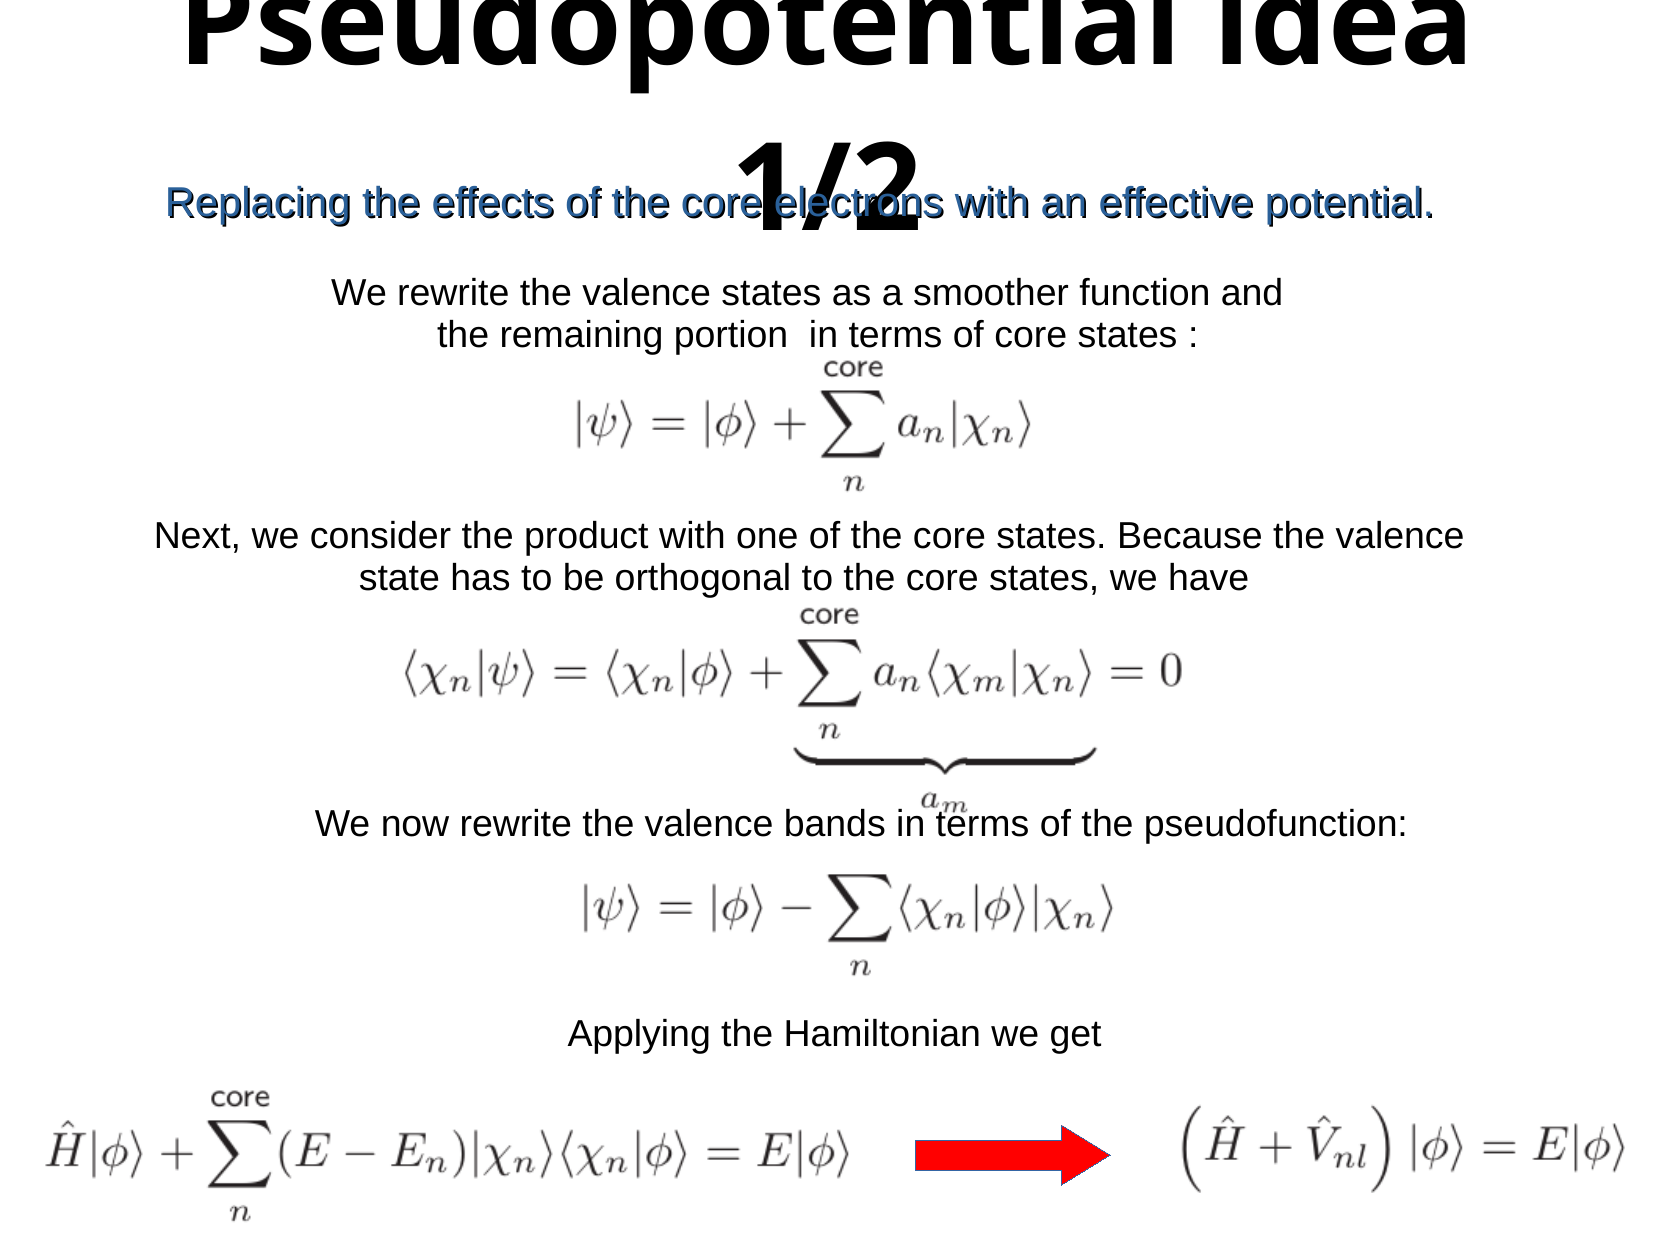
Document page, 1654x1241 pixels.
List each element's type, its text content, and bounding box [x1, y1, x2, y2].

picture [1140, 1075, 1650, 1216]
text_box [915, 1125, 1111, 1186]
title Pseudopotential idea 1/2 [82, 0, 1571, 204]
text_box We now rewrite the valence bands in terms of the pseudofunction: [300, 795, 1443, 852]
text_box We rewrite the valence states as a smoother function and the remaining portion in terms of core states : [151, 264, 1486, 363]
picture [535, 363, 1096, 507]
picture [16, 1061, 886, 1240]
picture [362, 616, 1246, 795]
picture [550, 852, 1156, 988]
text_box Next, we consider the product with one of the core states. Because the valence state has to be orthogonal to the core states, we have [123, 507, 1486, 616]
text_box Replacing the effects of the core electrons with an effective potential. [150, 171, 1501, 241]
text_box Applying the Hamiltonian we get [552, 1005, 1141, 1062]
